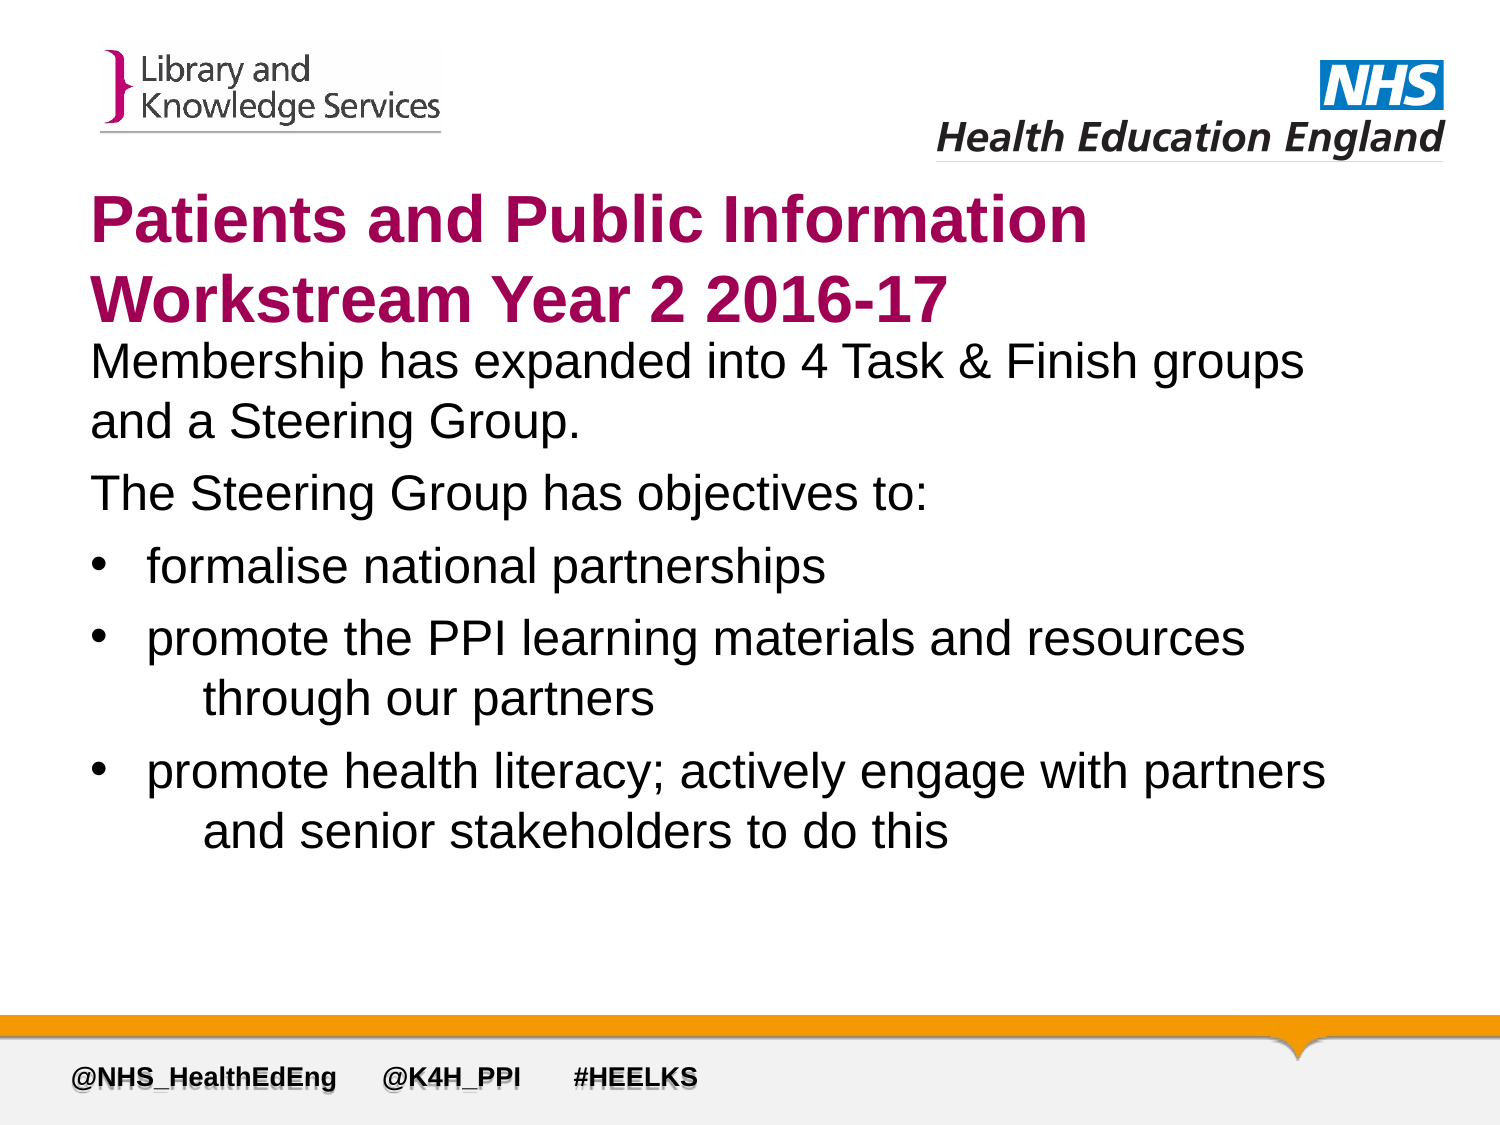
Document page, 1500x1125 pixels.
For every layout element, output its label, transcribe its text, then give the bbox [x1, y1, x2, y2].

text_box @NHS_HealthEdEng @K4H_PPI #HEELKS [55, 1052, 932, 1113]
list Membership has expanded into 4 Task & Finish groups and a Steering Group. The Steering Group has objectives to: formalise national partnerships promote the PPI learning materials and resources through our partners promote health literacy; actively engage with partners and senior stakeholders to do this [75, 333, 1361, 1016]
title Patients and Public Information Workstream Year 2 2016-17 [75, 150, 1351, 263]
picture [100, 42, 443, 131]
